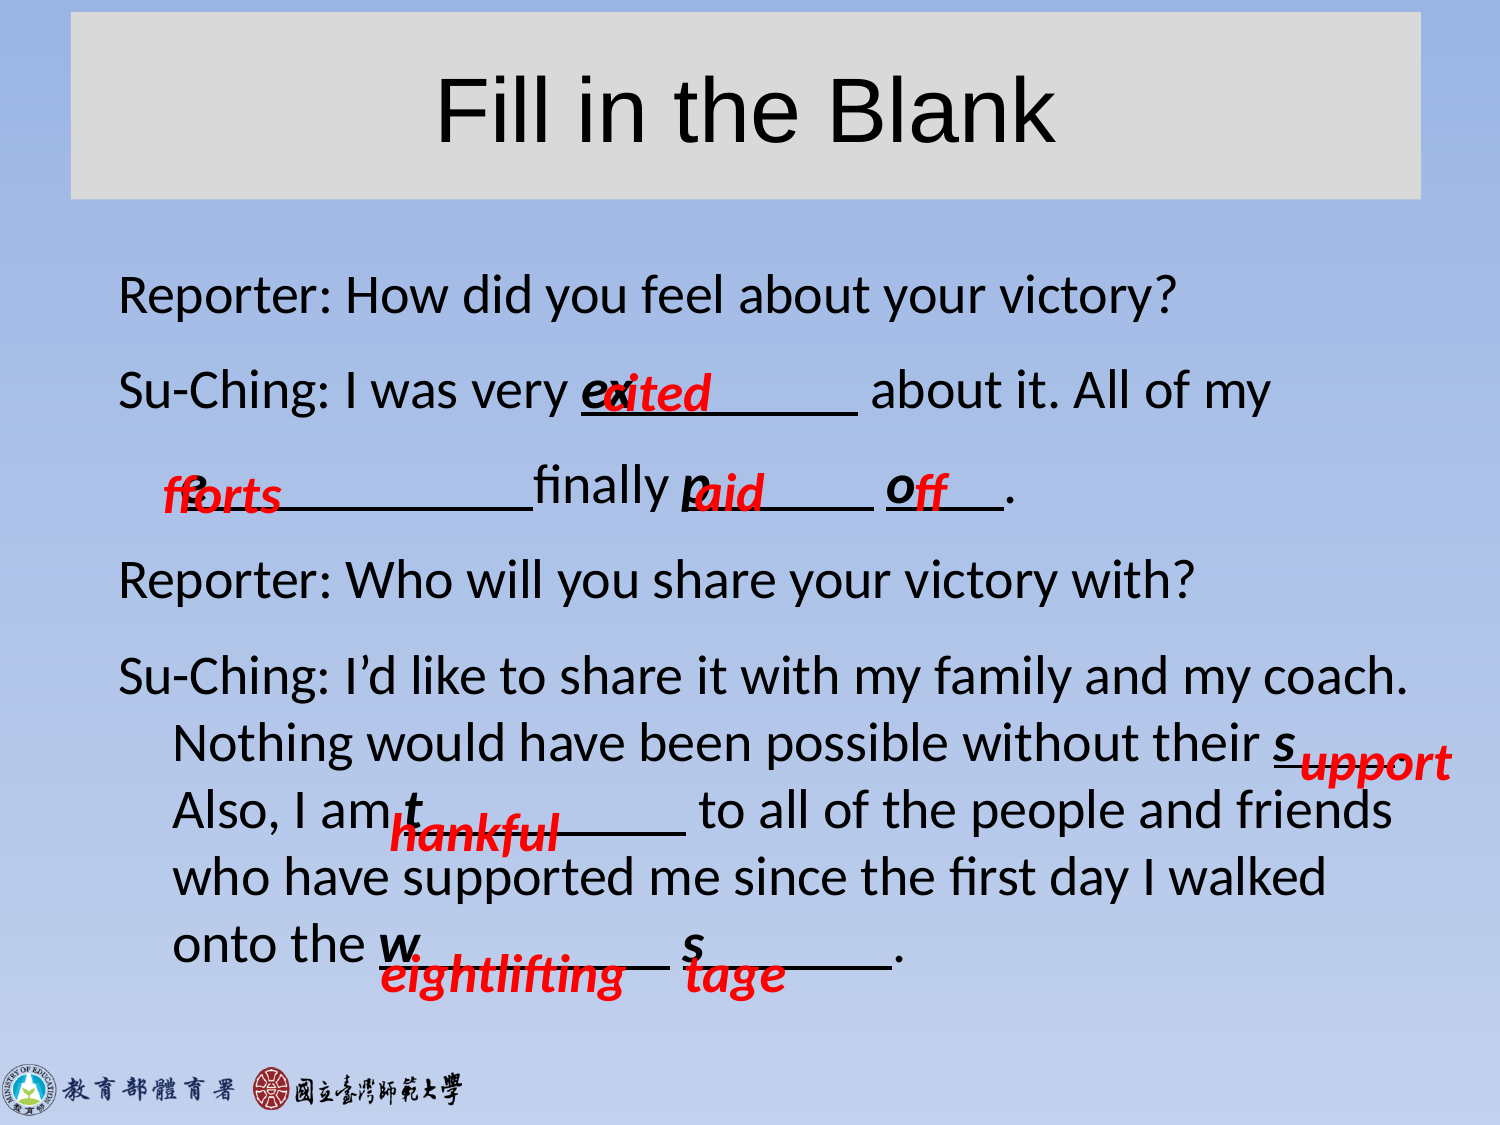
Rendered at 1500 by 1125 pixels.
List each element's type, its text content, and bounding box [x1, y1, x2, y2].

text_box tage [668, 931, 803, 1012]
text_box ff [898, 450, 964, 532]
text_box hankful [374, 789, 578, 871]
list Reporter: How did you feel about your victory? Su-Ching: I was very ex about it. All of my e finally p o . Reporter: Who will you share your victory with? Su-Ching: I’d like to share it with my family and my coach. Nothing would have been possible without their s . Also, I am t to all of the people and friends who have supported me since the first day I walked onto the w s . [49, 249, 1443, 993]
title Fill in the Blank [70, 11, 1421, 200]
text_box cited [587, 350, 729, 431]
text_box upport [1284, 718, 1469, 800]
text_box fforts [146, 451, 301, 533]
text_box eightlifting [365, 930, 647, 1012]
text_box aid [679, 450, 781, 532]
